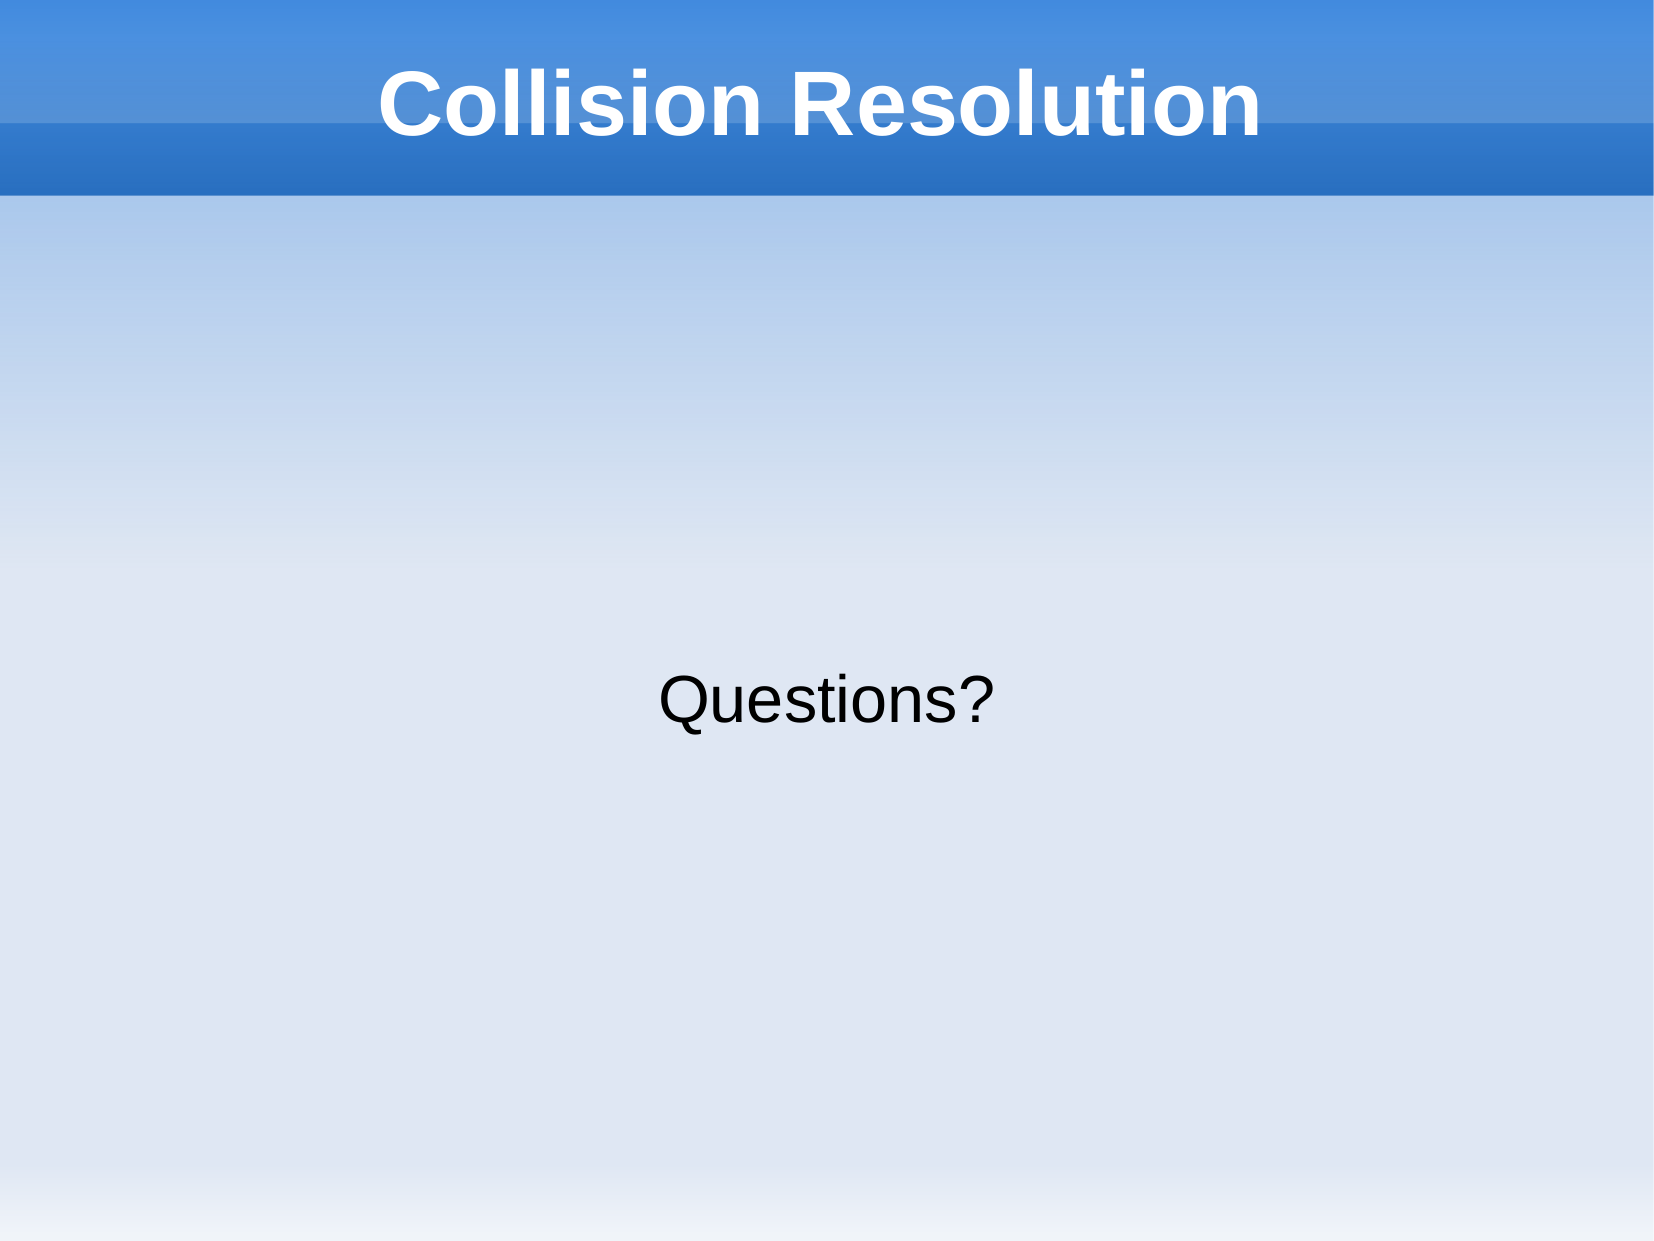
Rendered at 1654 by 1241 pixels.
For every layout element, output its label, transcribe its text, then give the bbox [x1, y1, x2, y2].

title Collision Resolution [76, 0, 1565, 208]
picture [0, 0, 1654, 1241]
subtitle Questions? [82, 290, 1571, 1109]
